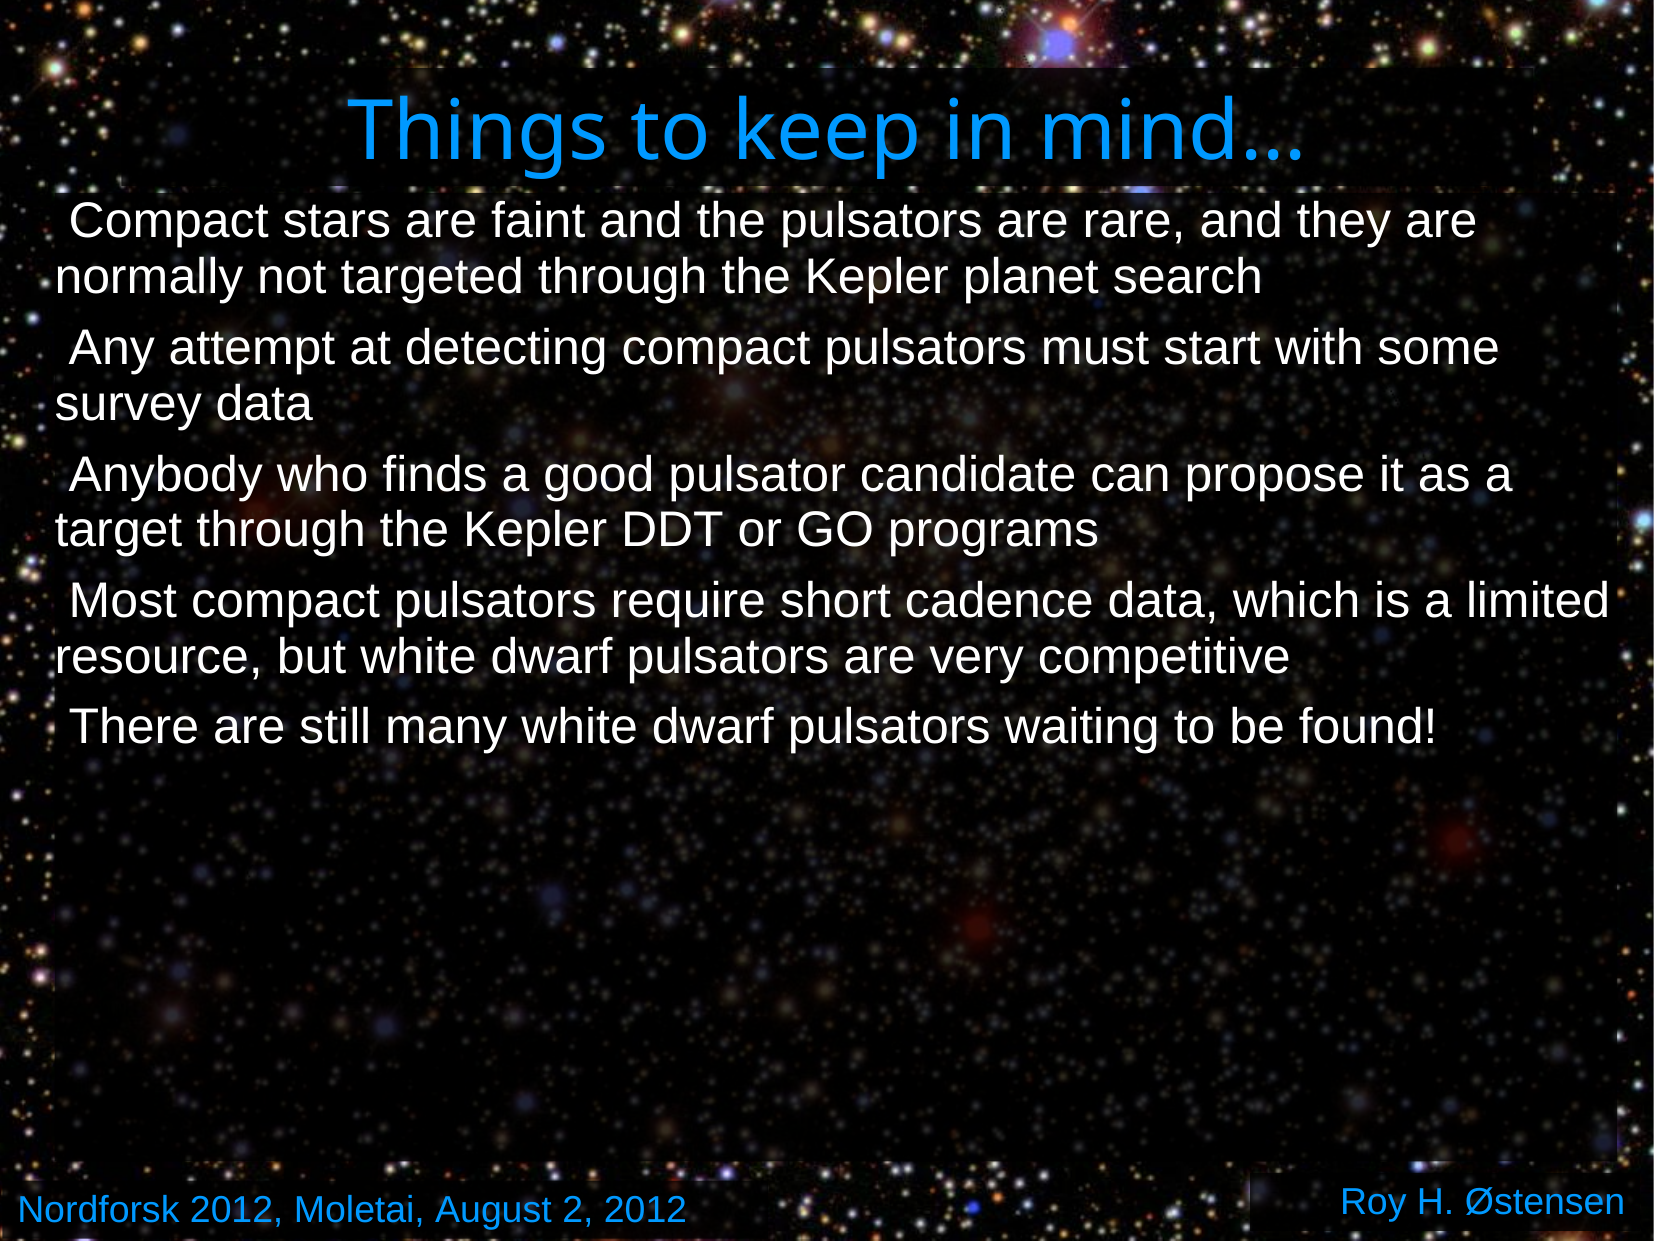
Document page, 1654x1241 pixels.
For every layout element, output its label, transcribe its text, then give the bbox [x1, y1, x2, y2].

title Things to keep in mind... [121, 23, 1534, 192]
list Compact stars are faint and the pulsators are rare, and they are normally not targeted through the Kepler planet search Any attempt at detecting compact pulsators must start with some survey data Anybody who finds a good pulsator candidate can propose it as a target through the Kepler DDT or GO programs Most compact pulsators require short cadence data, which is a limited resource, but white dwarf pulsators are very competitive There are still many white dwarf pulsators waiting to be found! [54, 192, 1618, 1162]
picture [0, 0, 1654, 1241]
